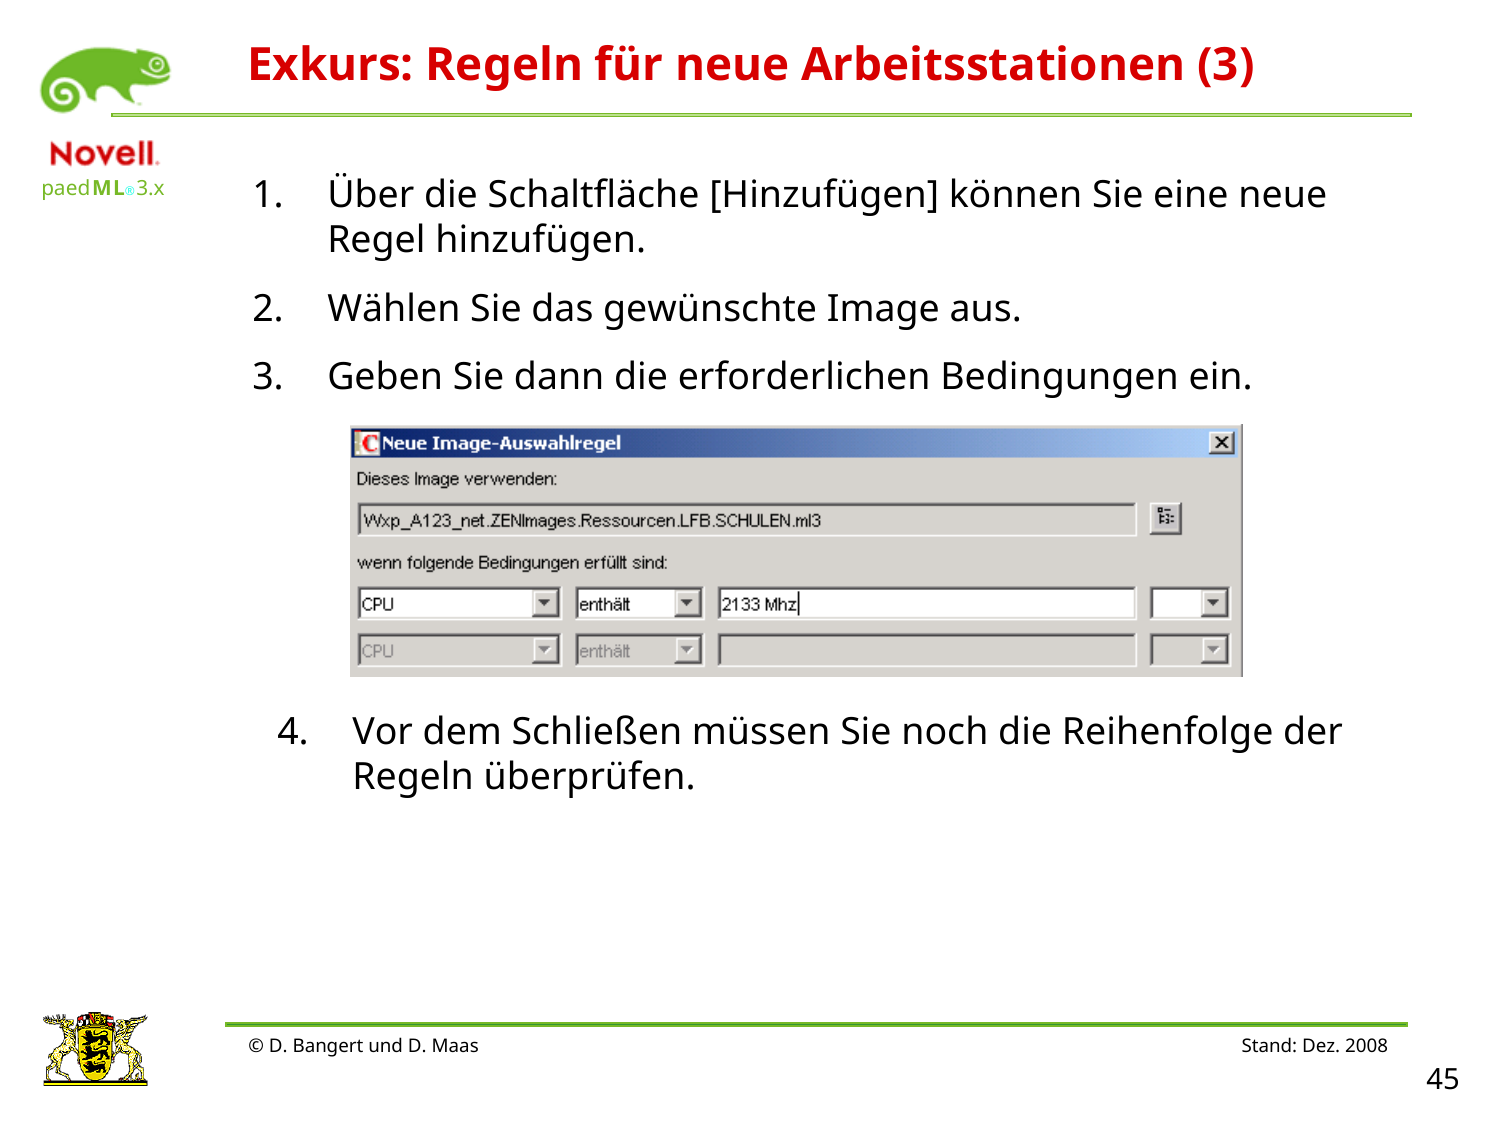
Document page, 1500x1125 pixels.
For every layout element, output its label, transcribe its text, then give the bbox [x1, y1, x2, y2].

picture [350, 424, 1243, 677]
text_box 4. Vor dem Schließen müssen Sie noch die Reihenfolge der Regeln überprüfen. [262, 699, 1438, 806]
text_box Über die Schaltfläche [Hinzufügen] können Sie eine neue Regel hinzufügen. Wählen Sie das gewünschte Image aus. Geben Sie dann die erforderlichen Bedingungen ein. [237, 162, 1413, 405]
picture [41, 1011, 148, 1088]
picture [26, 30, 184, 188]
title Exkurs: Regeln für neue Arbeitsstationen (3)‏ [232, 12, 1388, 113]
